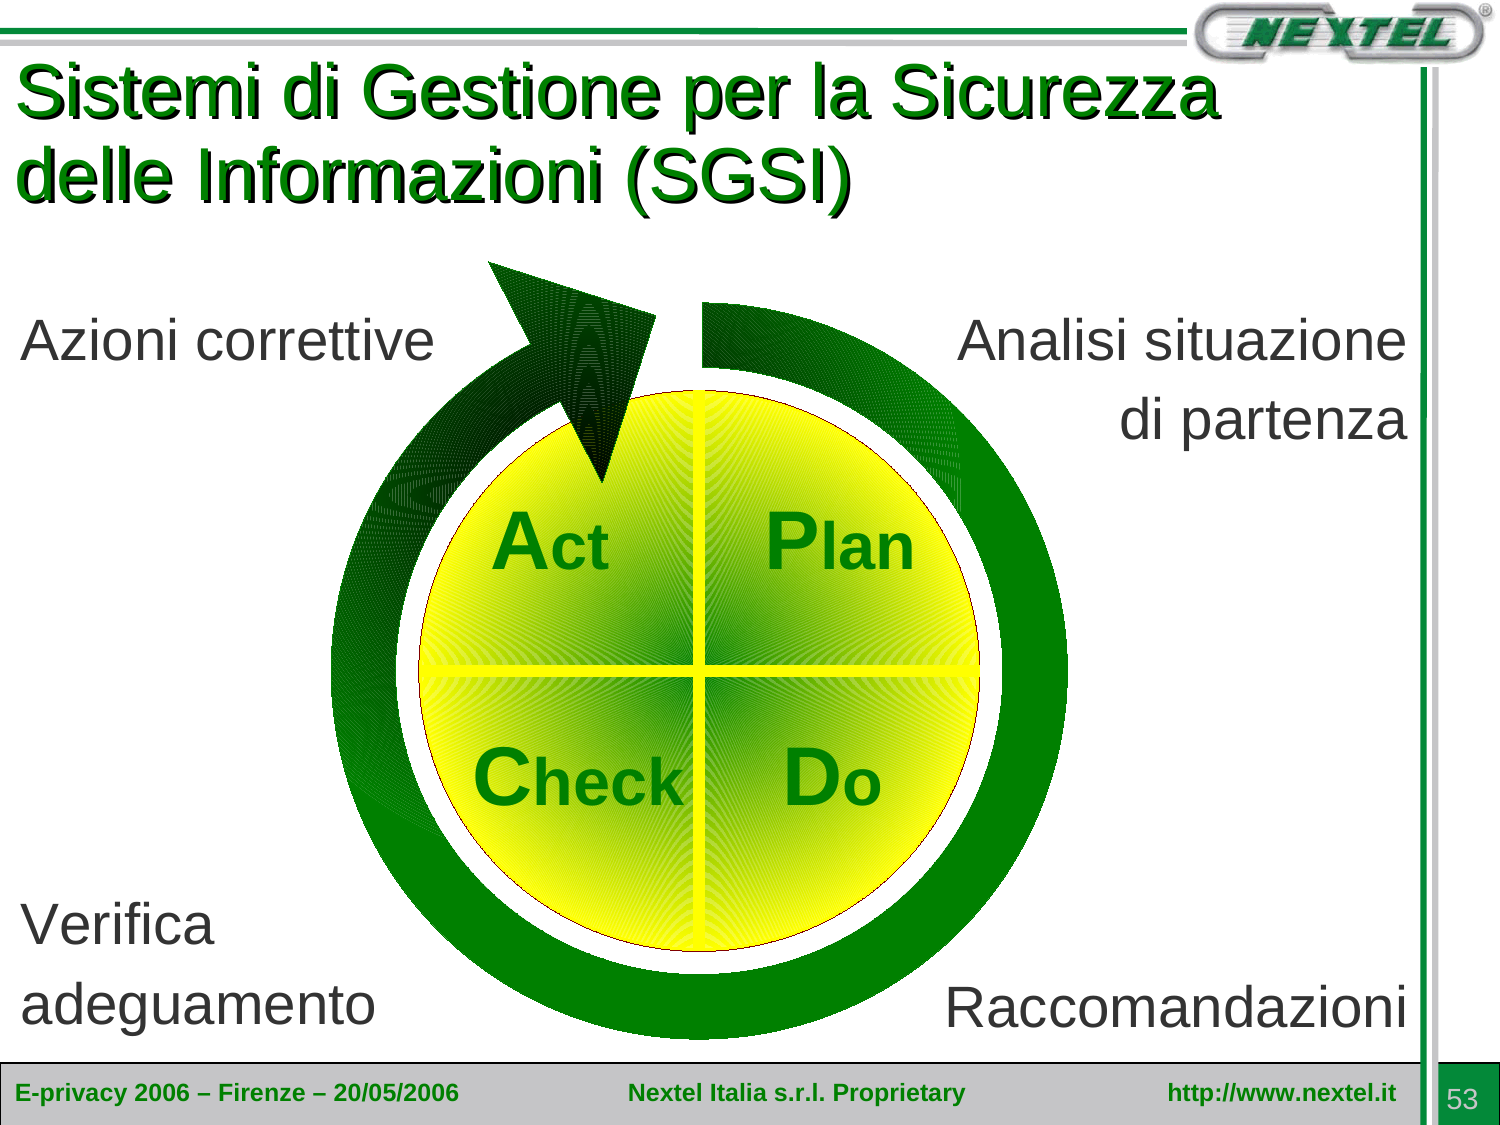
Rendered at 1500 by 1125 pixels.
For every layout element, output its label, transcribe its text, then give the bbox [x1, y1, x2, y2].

text_box [331, 632, 457, 884]
text_box [705, 677, 980, 946]
text_box [702, 302, 891, 436]
list Analisi situazione di partenza [891, 299, 1424, 632]
text_box [538, 632, 1068, 1040]
text_box Plan [750, 501, 891, 621]
picture [1187, 0, 1500, 67]
text_box [705, 390, 980, 665]
text_box [473, 261, 693, 501]
text_box Do [767, 738, 916, 875]
title Sistemi di Gestione per la Sicurezza delle Informazioni (SGSI) [0, 28, 1270, 237]
list Azioni correttive [5, 299, 473, 632]
list Verifica adeguamento [5, 884, 538, 1125]
list Raccomandazioni [891, 967, 1424, 1125]
text_box [418, 502, 693, 813]
text_box Check [457, 738, 759, 975]
text_box Act [475, 501, 694, 621]
